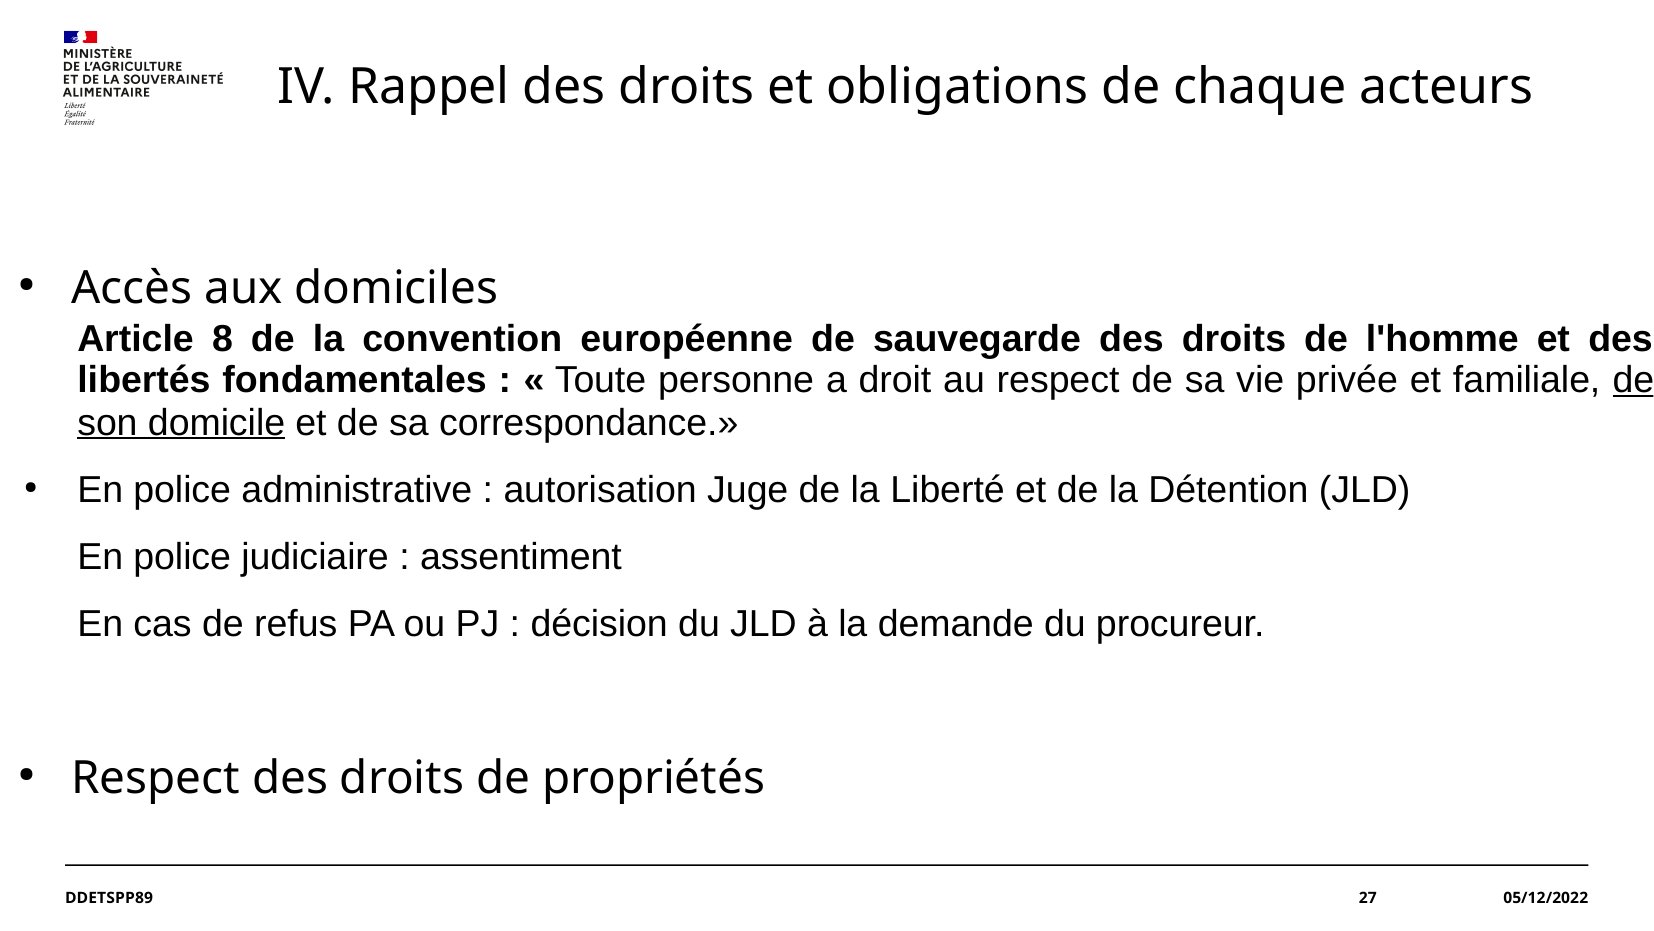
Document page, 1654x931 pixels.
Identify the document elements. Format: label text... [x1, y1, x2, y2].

slide_number 27 [1132, 864, 1377, 931]
list Accès aux domiciles Article 8 de la convention européenne de sauvegarde des droits de l'homme et des libertés fondamentales : « Toute personne a droit au respect de sa vie privée et familiale, de son domicile et de sa correspondance.» En police administrative : autorisation Juge de la Liberté et de la Détention (JLD) En police judiciaire : assentiment En cas de refus PA ou PJ : décision du JLD à la demande du procureur. Respect des droits de propriétés [0, 188, 1654, 857]
footer DDETSPP89 [65, 864, 1132, 931]
picture [52, 19, 206, 136]
title IV. Rappel des droits et obligations de chaque acteurs [206, 0, 1654, 168]
slide_number 05/12/2022 [1377, 864, 1589, 931]
